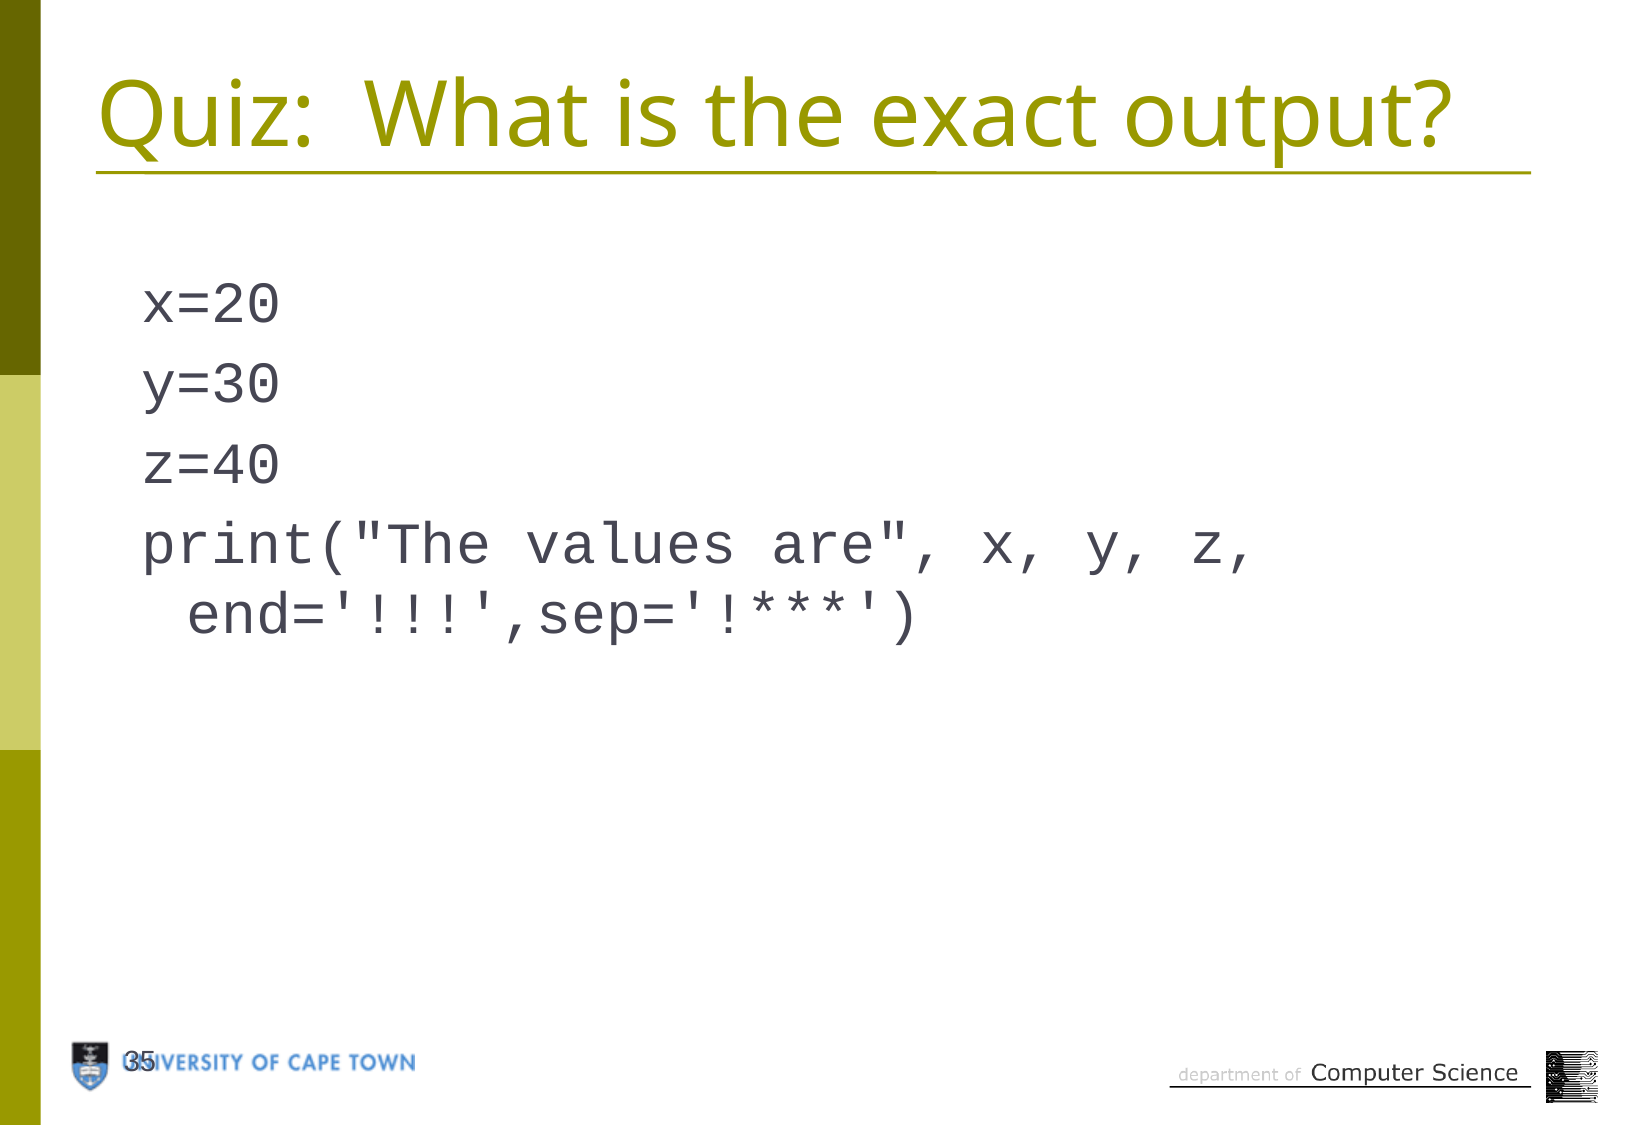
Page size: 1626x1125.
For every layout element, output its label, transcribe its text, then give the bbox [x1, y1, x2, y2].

title Quiz: What is the exact output? [81, 29, 1543, 172]
picture [1169, 1043, 1532, 1091]
picture [61, 1024, 415, 1103]
list x=20 y=30 z=40 print("The values are", x, y, z, end='!!!',sep='!***') [81, 196, 1543, 1005]
text_box <number> [108, 1042, 462, 1103]
picture [1546, 1051, 1598, 1103]
